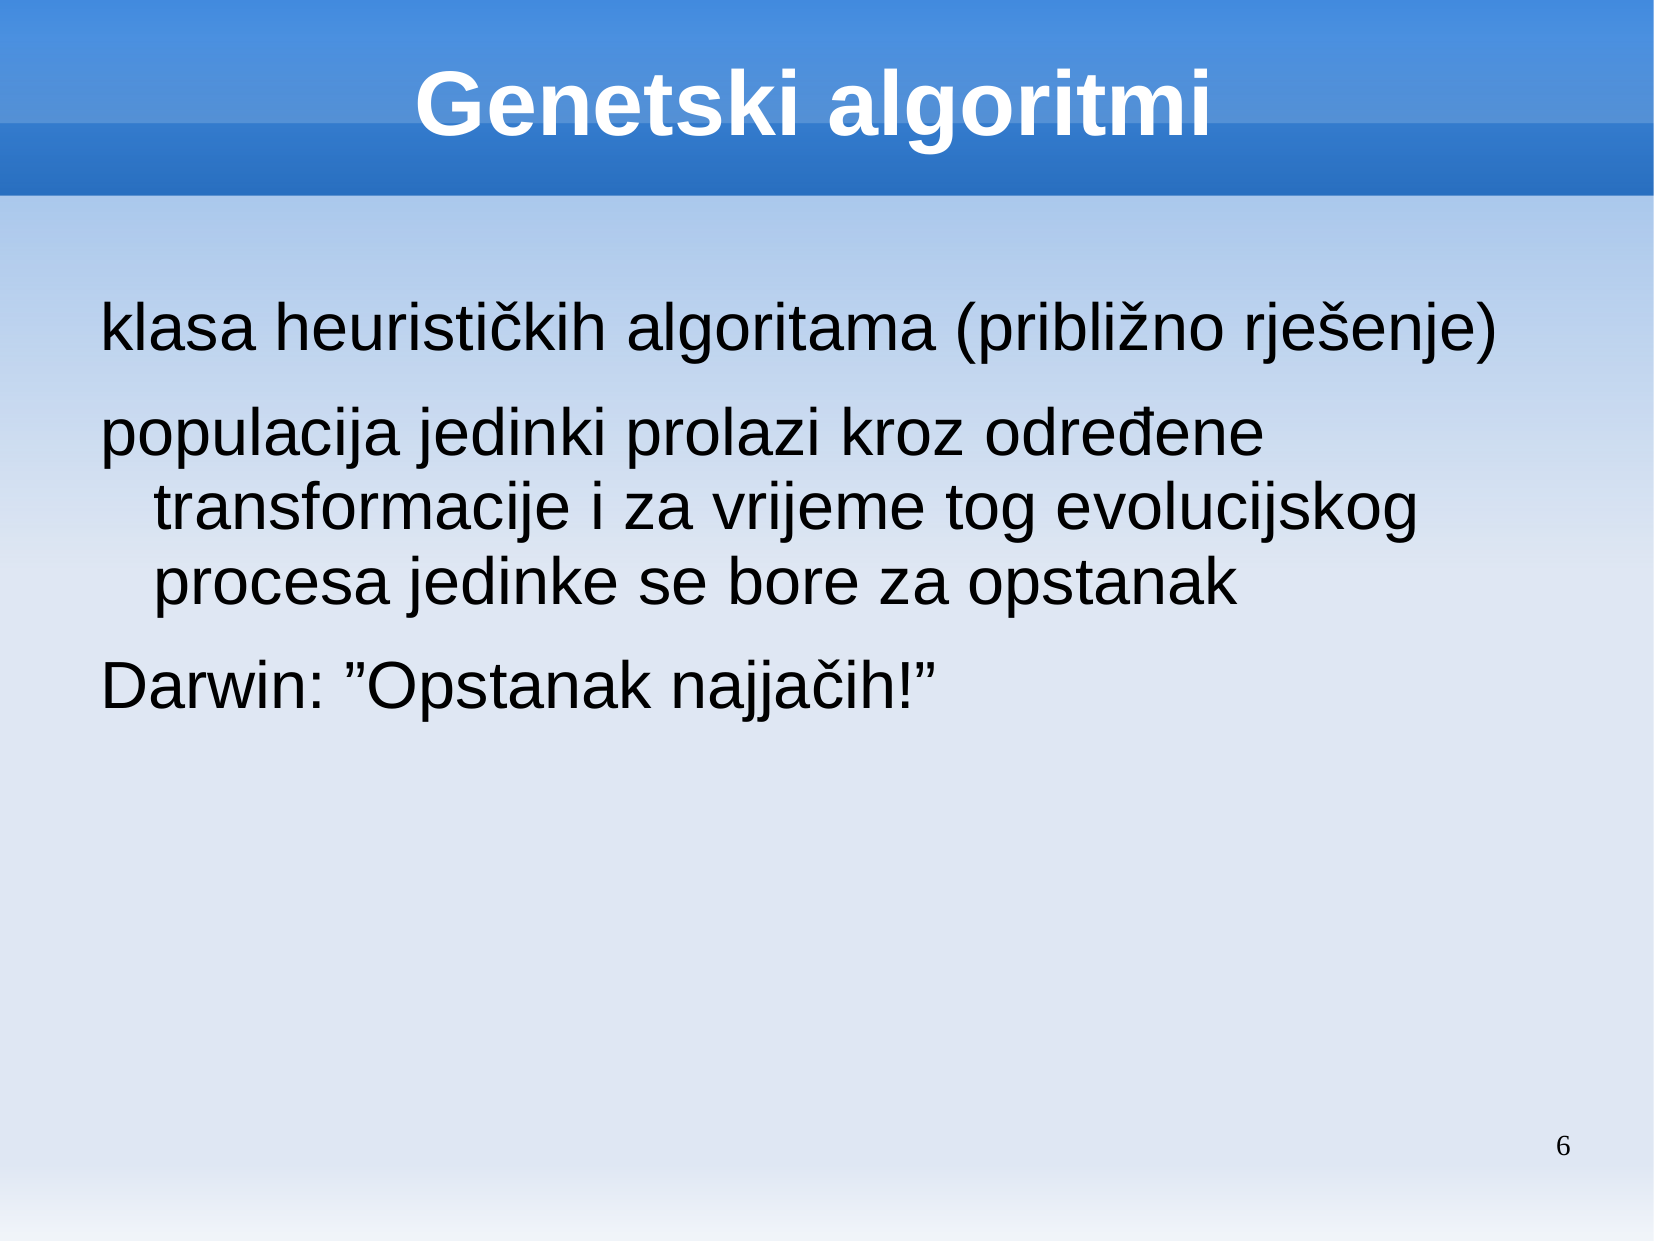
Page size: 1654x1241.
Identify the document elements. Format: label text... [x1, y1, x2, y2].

title Genetski algoritmi [76, 7, 1565, 200]
list klasa heurističkih algoritama (približno rješenje) populacija jedinki prolazi kroz određene transformacije i za vrijeme tog evolucijskog procesa jedinke se bore za opstanak Darwin: ”Opstanak najjačih!” [82, 290, 1571, 1094]
picture [0, 0, 1654, 1241]
